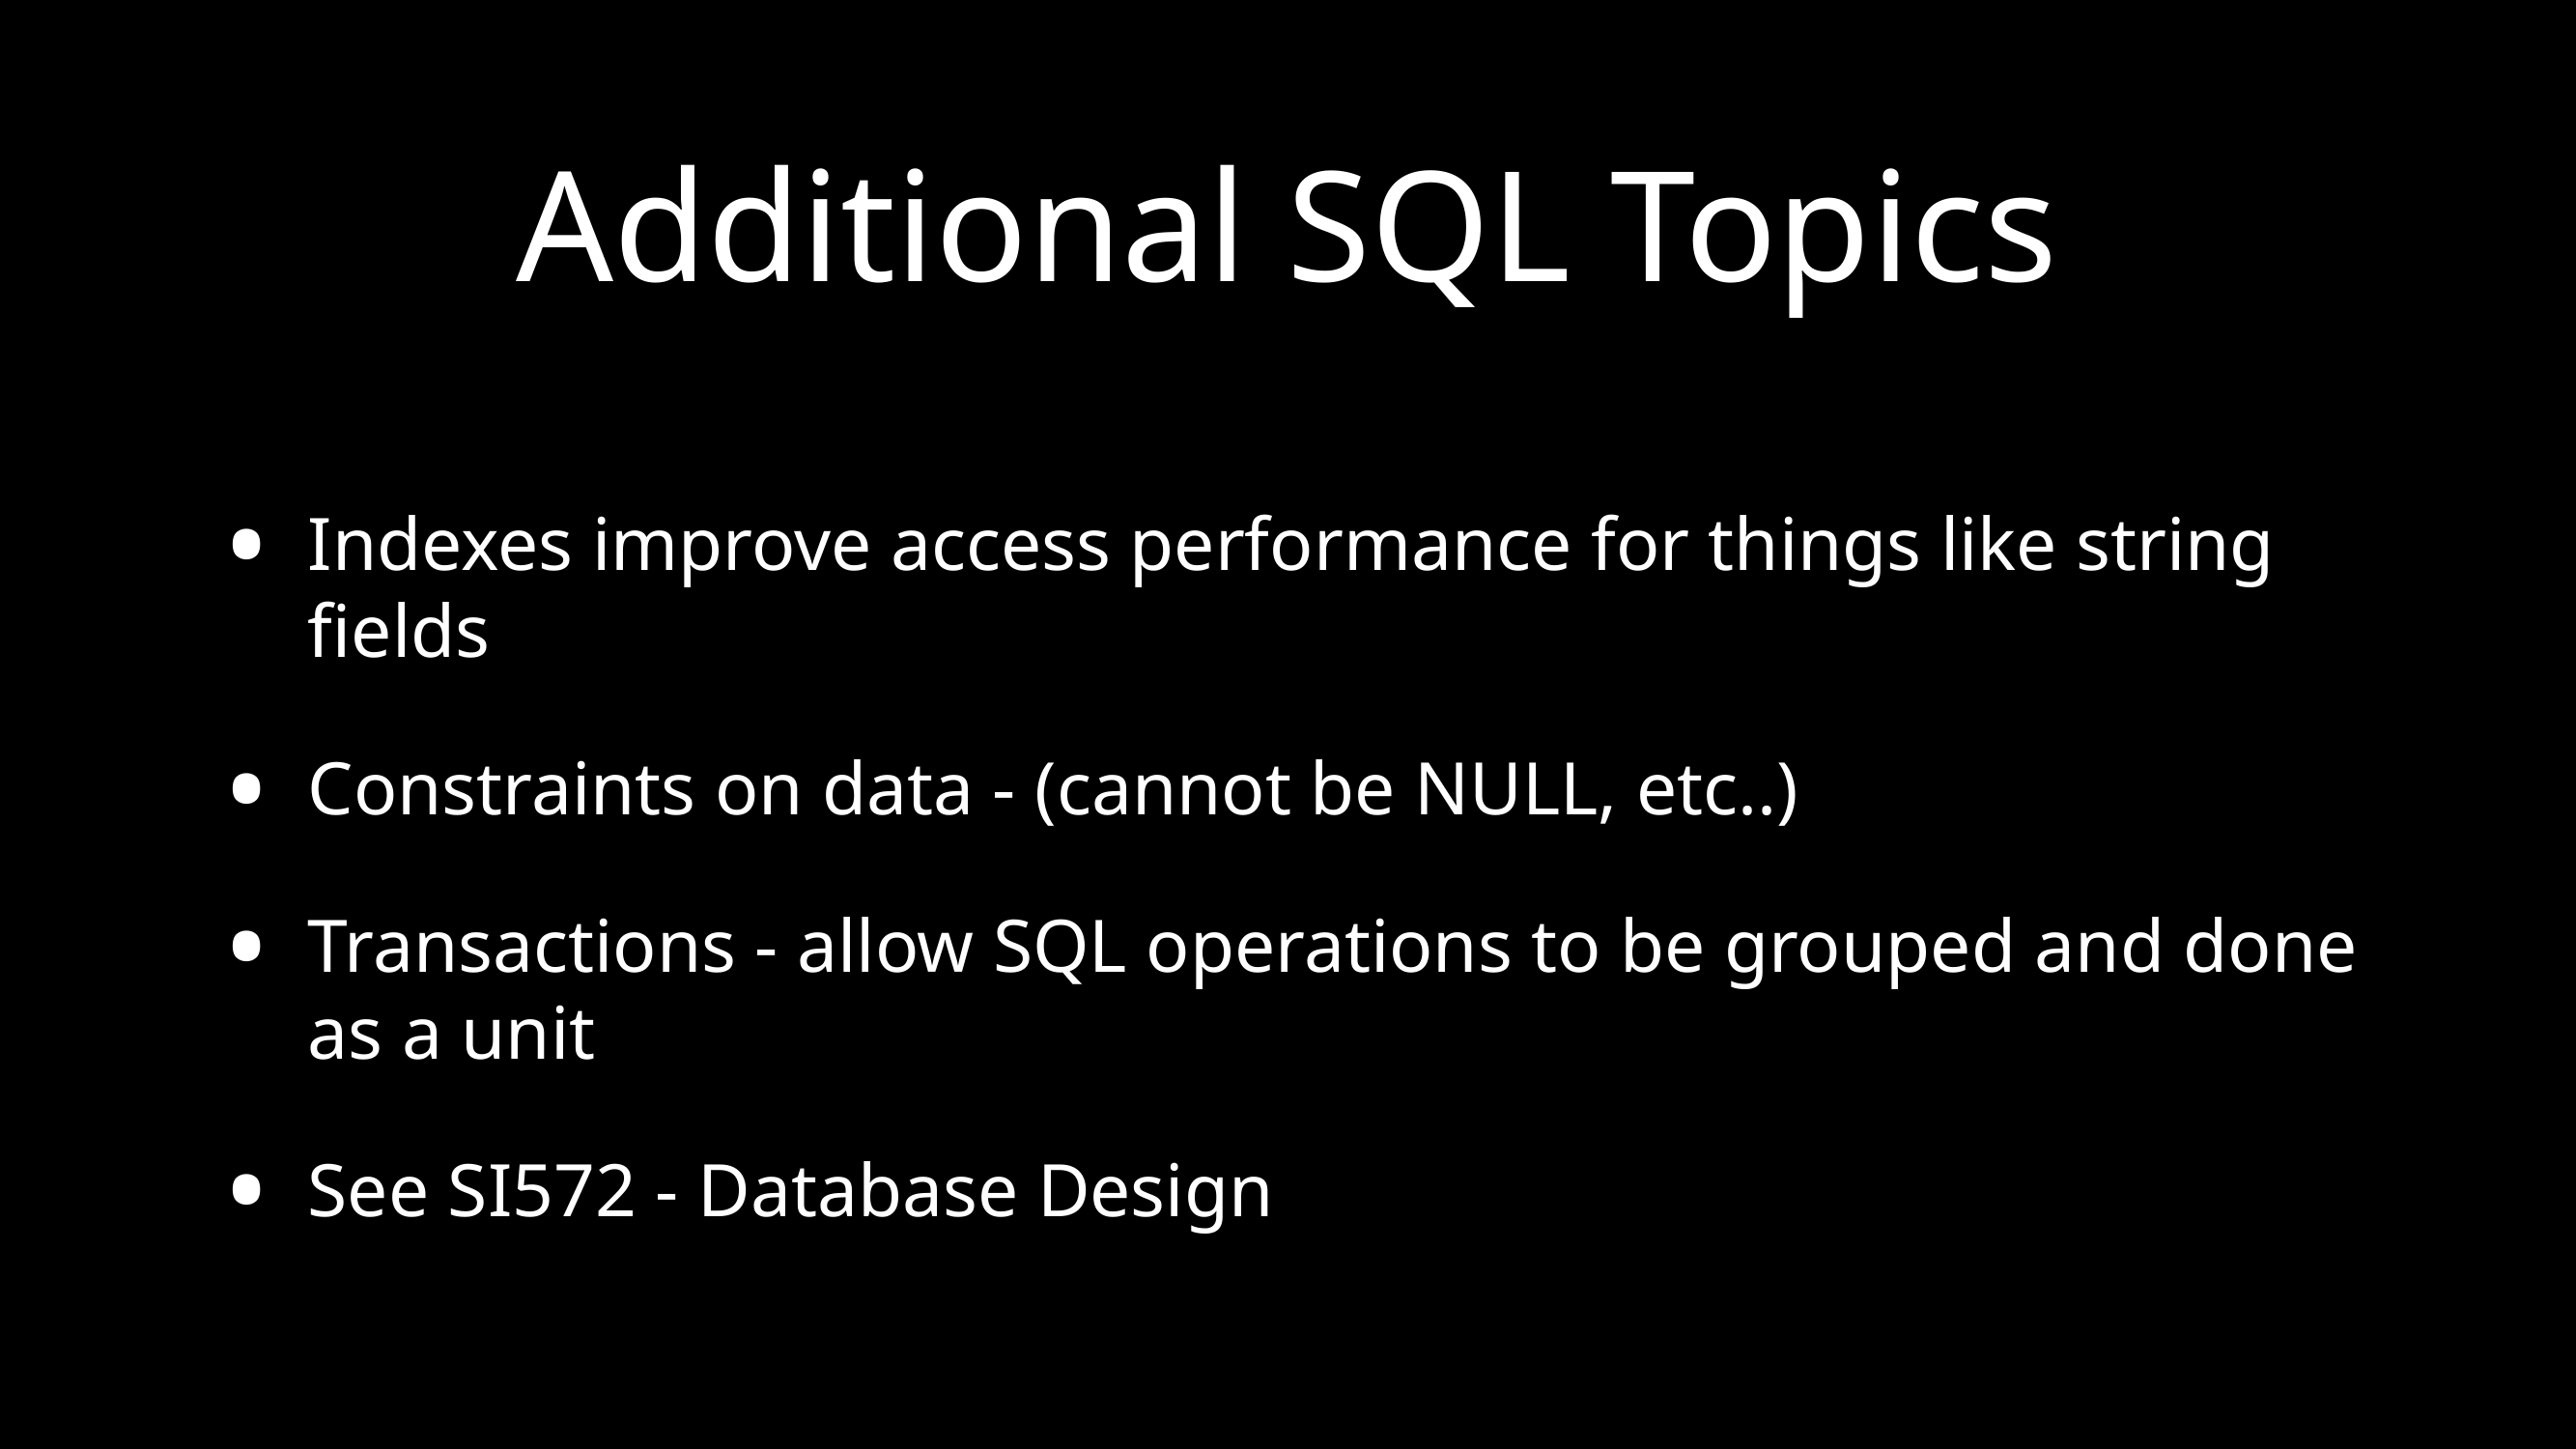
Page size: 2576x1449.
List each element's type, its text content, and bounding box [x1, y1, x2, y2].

title Additional SQL Topics [183, 38, 2392, 403]
list Indexes improve access performance for things like string fields Constraints on data - (cannot be NULL, etc..) Transactions - allow SQL operations to be grouped and done as a unit See SI572 - Database Design [183, 412, 2392, 1317]
